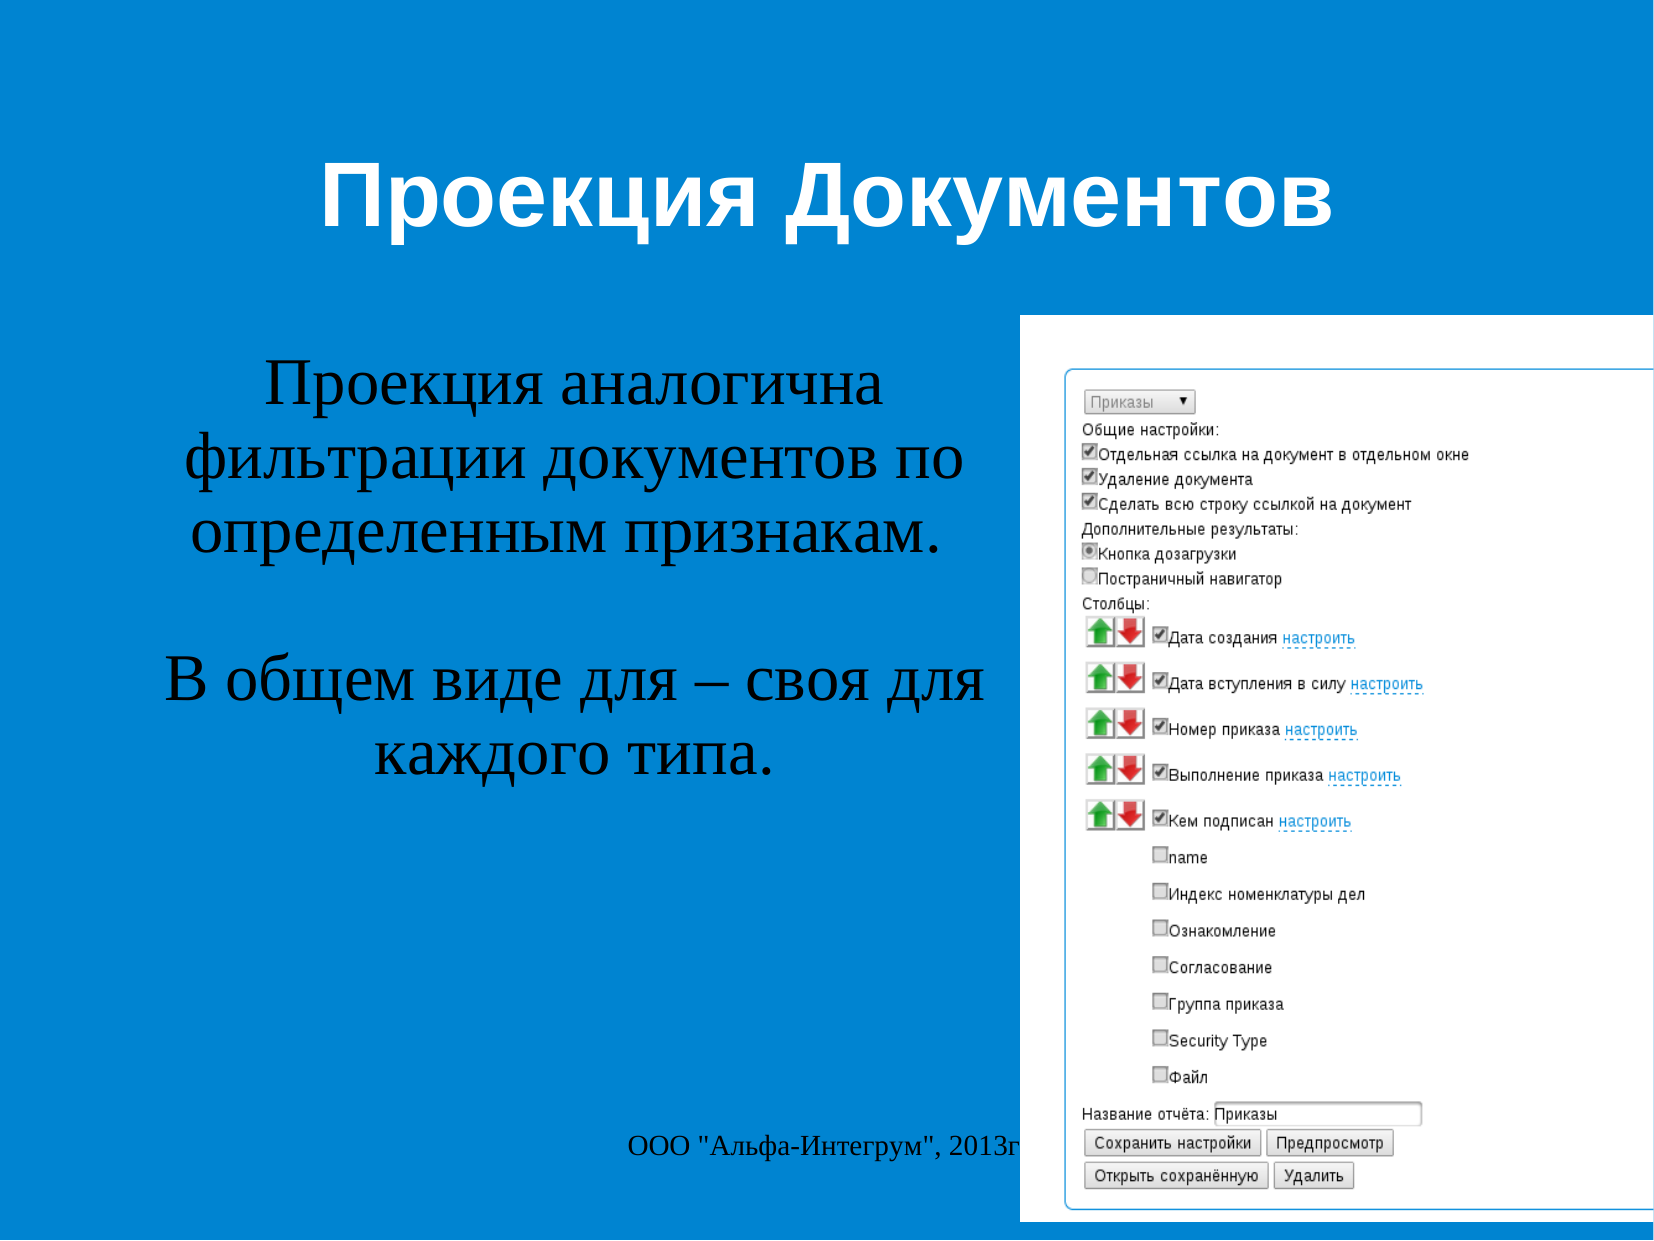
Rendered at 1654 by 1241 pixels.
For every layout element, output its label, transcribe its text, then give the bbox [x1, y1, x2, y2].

picture [1020, 315, 1654, 1222]
subtitle Проекция аналогична фильтрации документов по определенным признакам. В общем виде для – своя для каждого типа. [121, 344, 1020, 1149]
title Проекция Документов [121, 98, 1534, 291]
